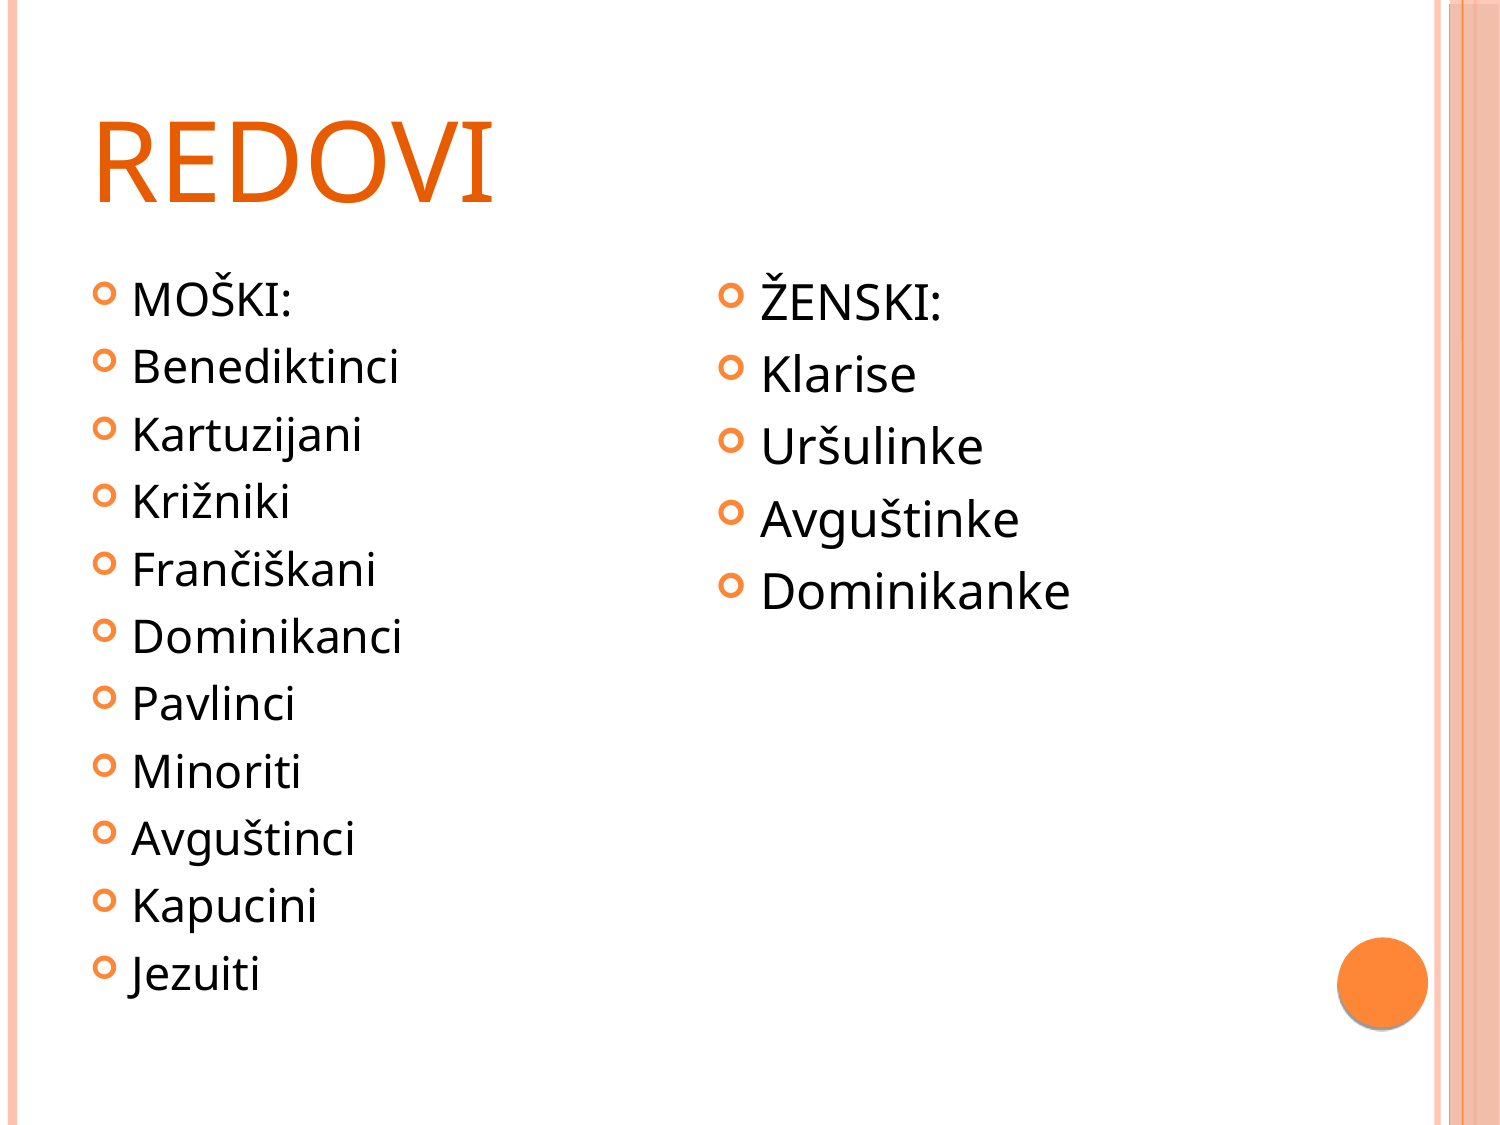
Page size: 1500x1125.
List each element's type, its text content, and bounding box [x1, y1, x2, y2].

title Redovi [75, 45, 1300, 233]
list ŽENSKI: Klarise Uršulinke Avguštinke Dominikanke [700, 262, 1301, 1013]
list MOŠKI: Benediktinci Kartuzijani Križniki Frančiškani Dominikanci Pavlinci Minoriti Avguštinci Kapucini Jezuiti [75, 262, 675, 1013]
